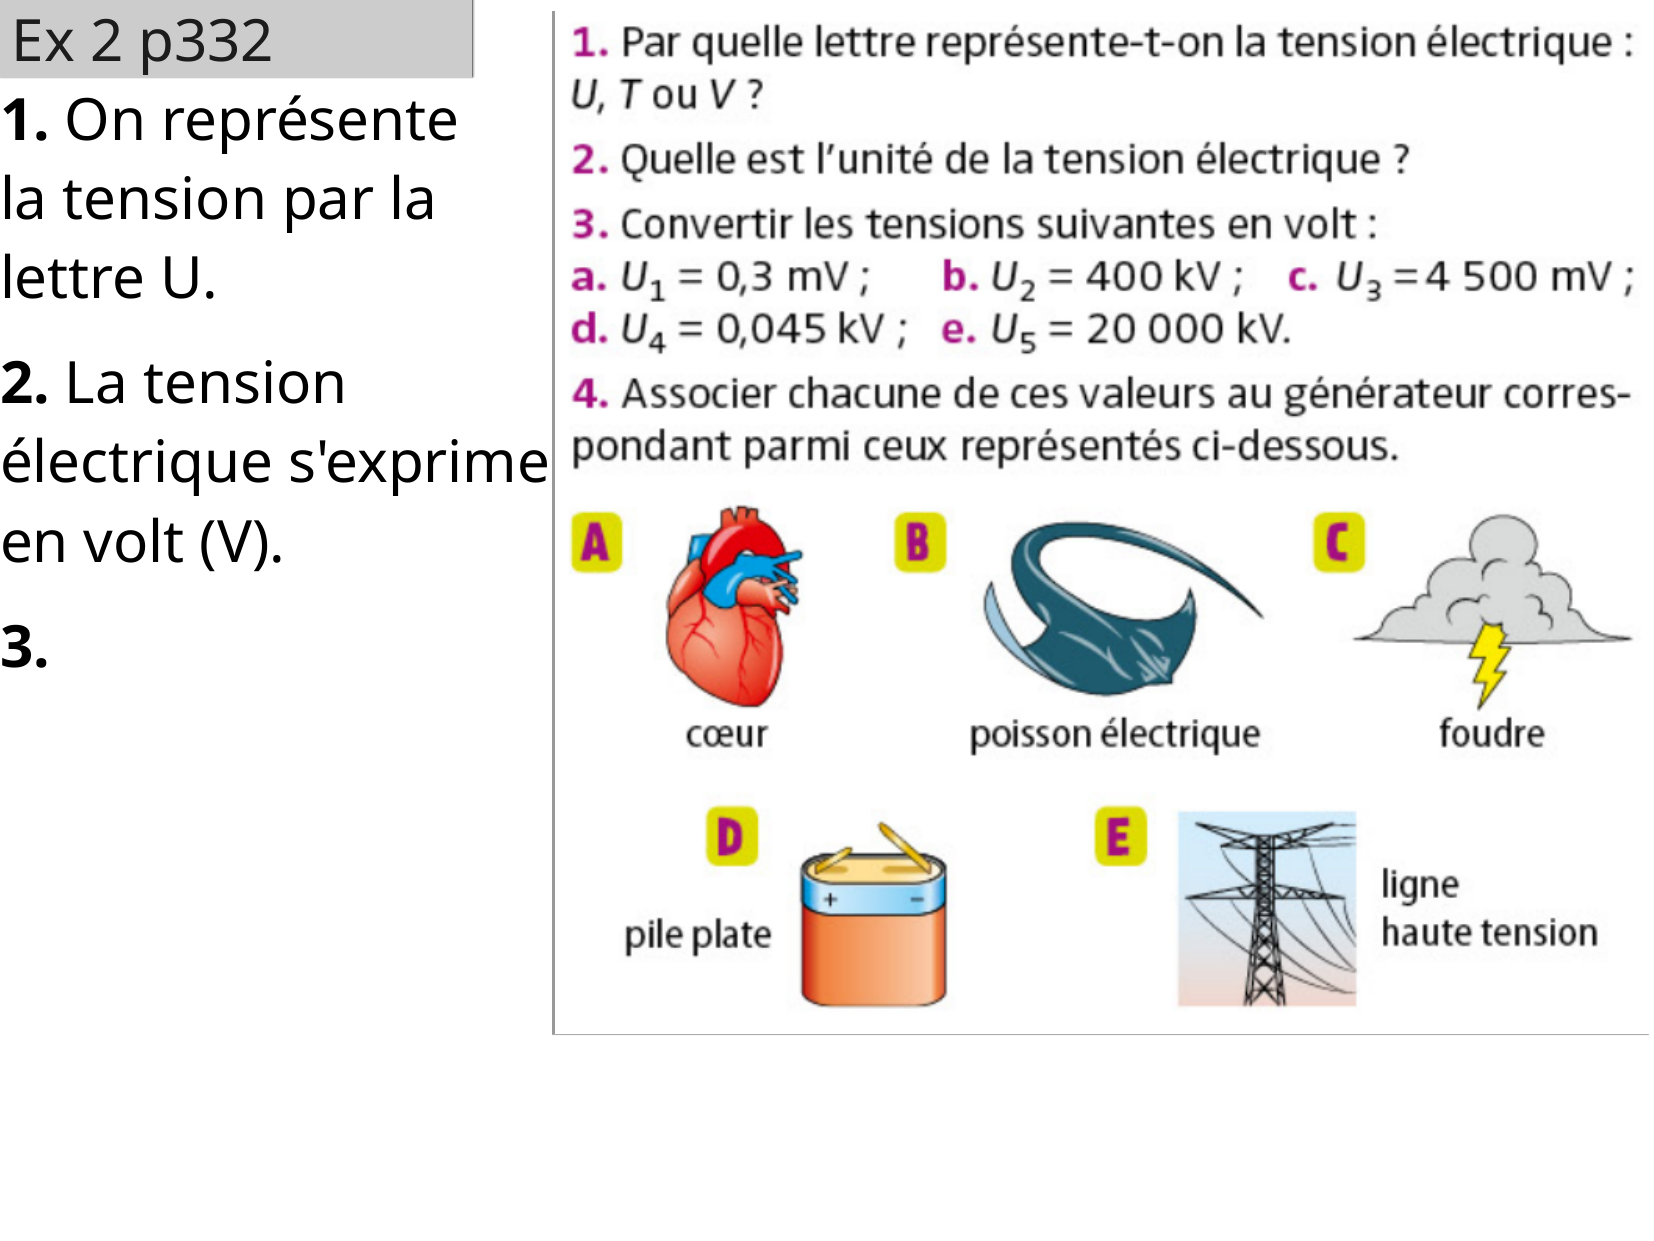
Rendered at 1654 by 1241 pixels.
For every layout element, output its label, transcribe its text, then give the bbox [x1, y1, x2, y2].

title Ex 2 p332 [0, 0, 473, 78]
picture [555, 8, 1654, 1034]
list 1. On représente la tension par la lettre U. 2. La tension électrique s'exprime en volt (V). 3. [0, 78, 1654, 1241]
